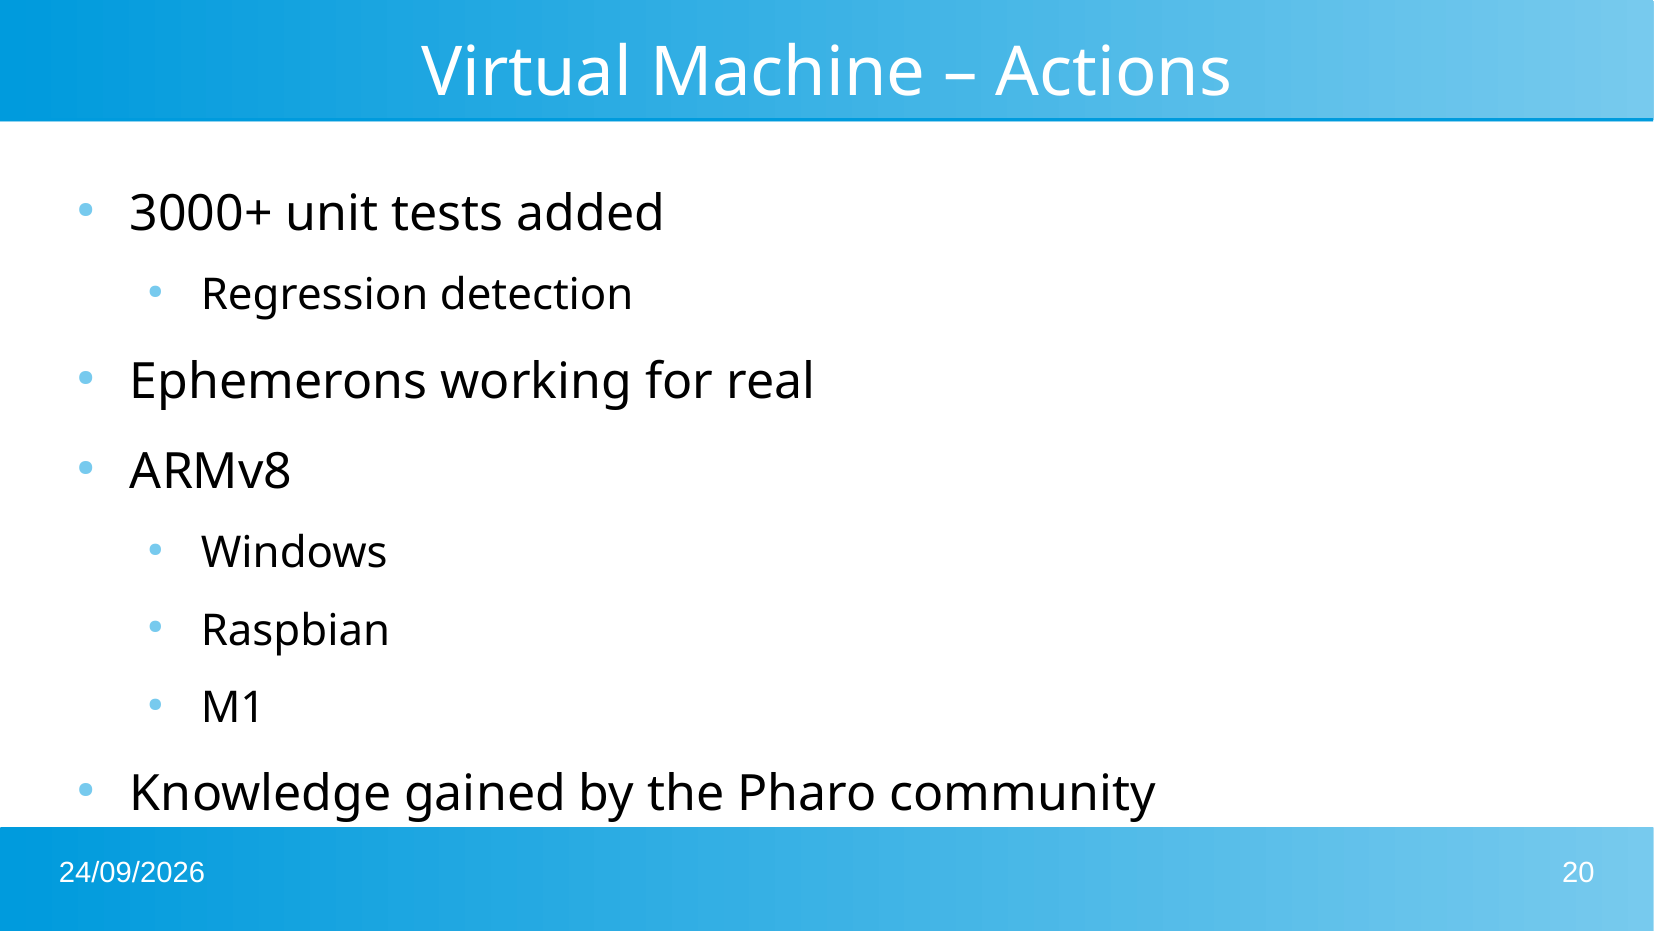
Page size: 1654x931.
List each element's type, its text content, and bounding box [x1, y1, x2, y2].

list 3000+ unit tests added Regression detection Ephemerons working for real ARMv8 Windows Raspbian M1 Knowledge gained by the Pharo community [59, 177, 1595, 768]
title Virtual Machine – Actions [59, 28, 1595, 109]
